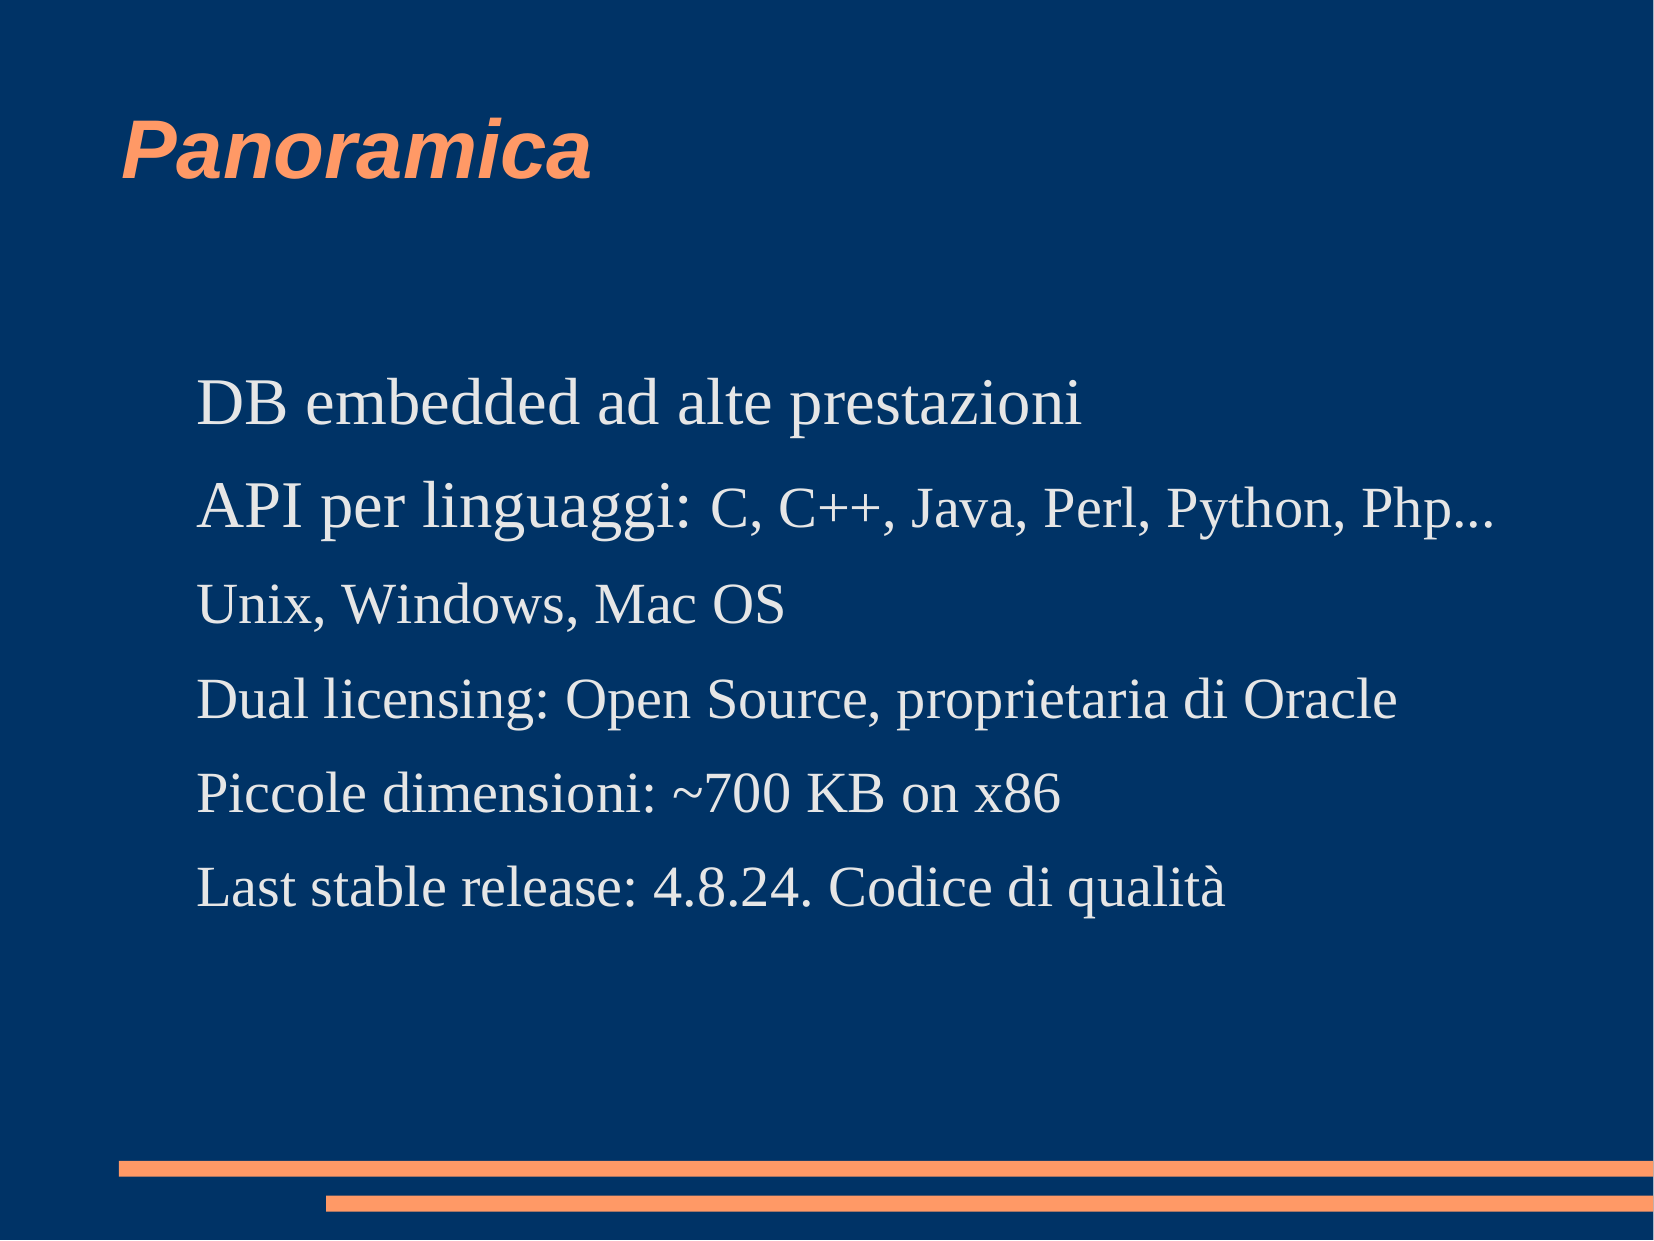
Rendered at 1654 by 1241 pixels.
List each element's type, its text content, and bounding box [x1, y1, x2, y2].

list DB embedded ad alte prestazioni API per linguaggi: C, C++, Java, Perl, Python, Php... Unix, Windows, Mac OS Dual licensing: Open Source, proprietaria di Oracle Piccole dimensioni: ~700 KB on x86 Last stable release: 4.8.24. Codice di qualità [178, 364, 1570, 1147]
title Panoramica [121, 46, 1534, 254]
